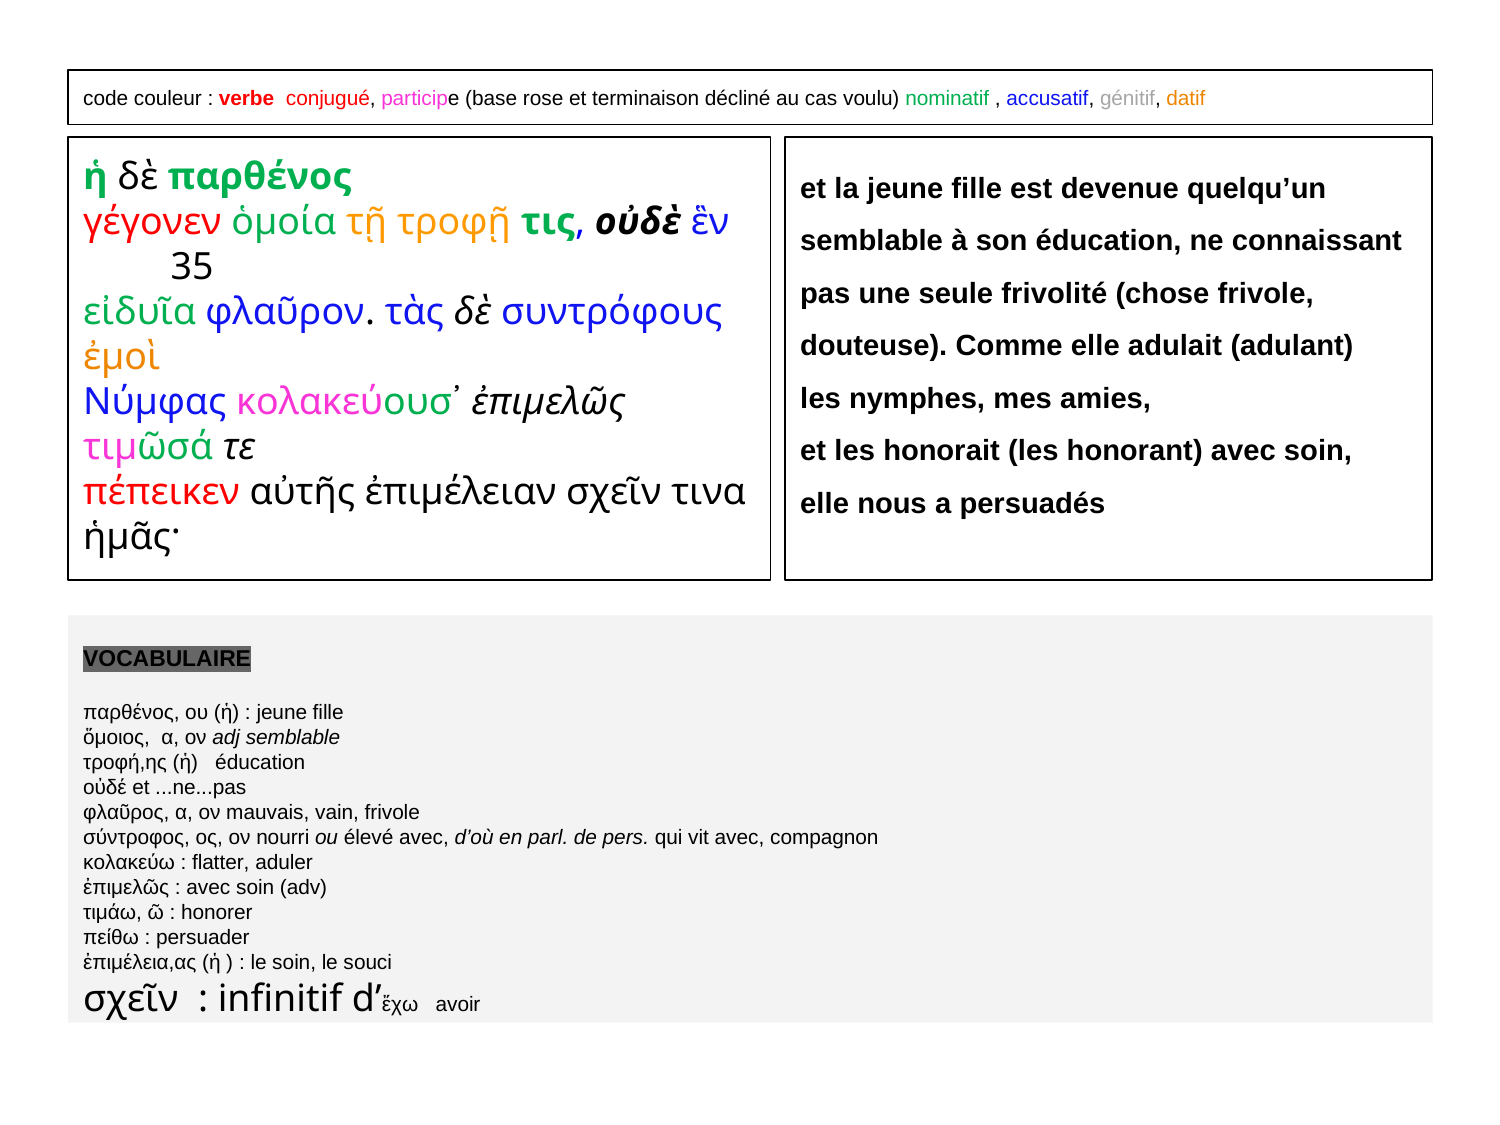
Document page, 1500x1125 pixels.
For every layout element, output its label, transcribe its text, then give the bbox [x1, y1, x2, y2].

text_box VOCABULAIRE παρθένος, ου (ἡ) : jeune fille ὅμοιος, α, ον adj semblable τροφή,ης (ἡ) éducation οὐδέ et ...ne...pas φλαῦρος, α, ον mauvais, vain, frivole σύντροφος, ος, ον nourri ou élevé avec, d’où en parl. de pers. qui vit avec, compagnon κολακεύω : flatter, aduler ἐπιμελῶς : avec soin (adv) τιμάω, ῶ : honorer πείθω : persuader ἐπιμέλεια,ας (ἡ ) : le soin, le souci σχεῖν : infinitif d’ἔχω avoir [68, 615, 1433, 1023]
text_box et la jeune fille est devenue quelqu’un semblable à son éducation, ne connaissant pas une seule frivolité (chose frivole, douteuse). Comme elle adulait (adulant) les nymphes, mes amies, et les honorait (les honorant) avec soin, elle nous a persuadés [785, 136, 1432, 581]
text_box code couleur : verbe conjugué, participe (base rose et terminaison décliné au cas voulu) nominatif , accusatif, génitif, datif [68, 70, 1433, 125]
text_box ἡ δὲ παρθένος γέγονεν ὁμοία τῇ τροφῇ τις, οὐδὲ ἓν 35 εἰδυῖα φλαῦρον. τὰς δὲ συντρόφους ἐμοὶ Νύμφας κολακεύουσ᾽ ἐπιμελῶς τιμῶσά τε πέπεικεν αὐτῆς ἐπιμέλειαν σχεῖν τινα ἡμᾶς· [68, 136, 771, 581]
